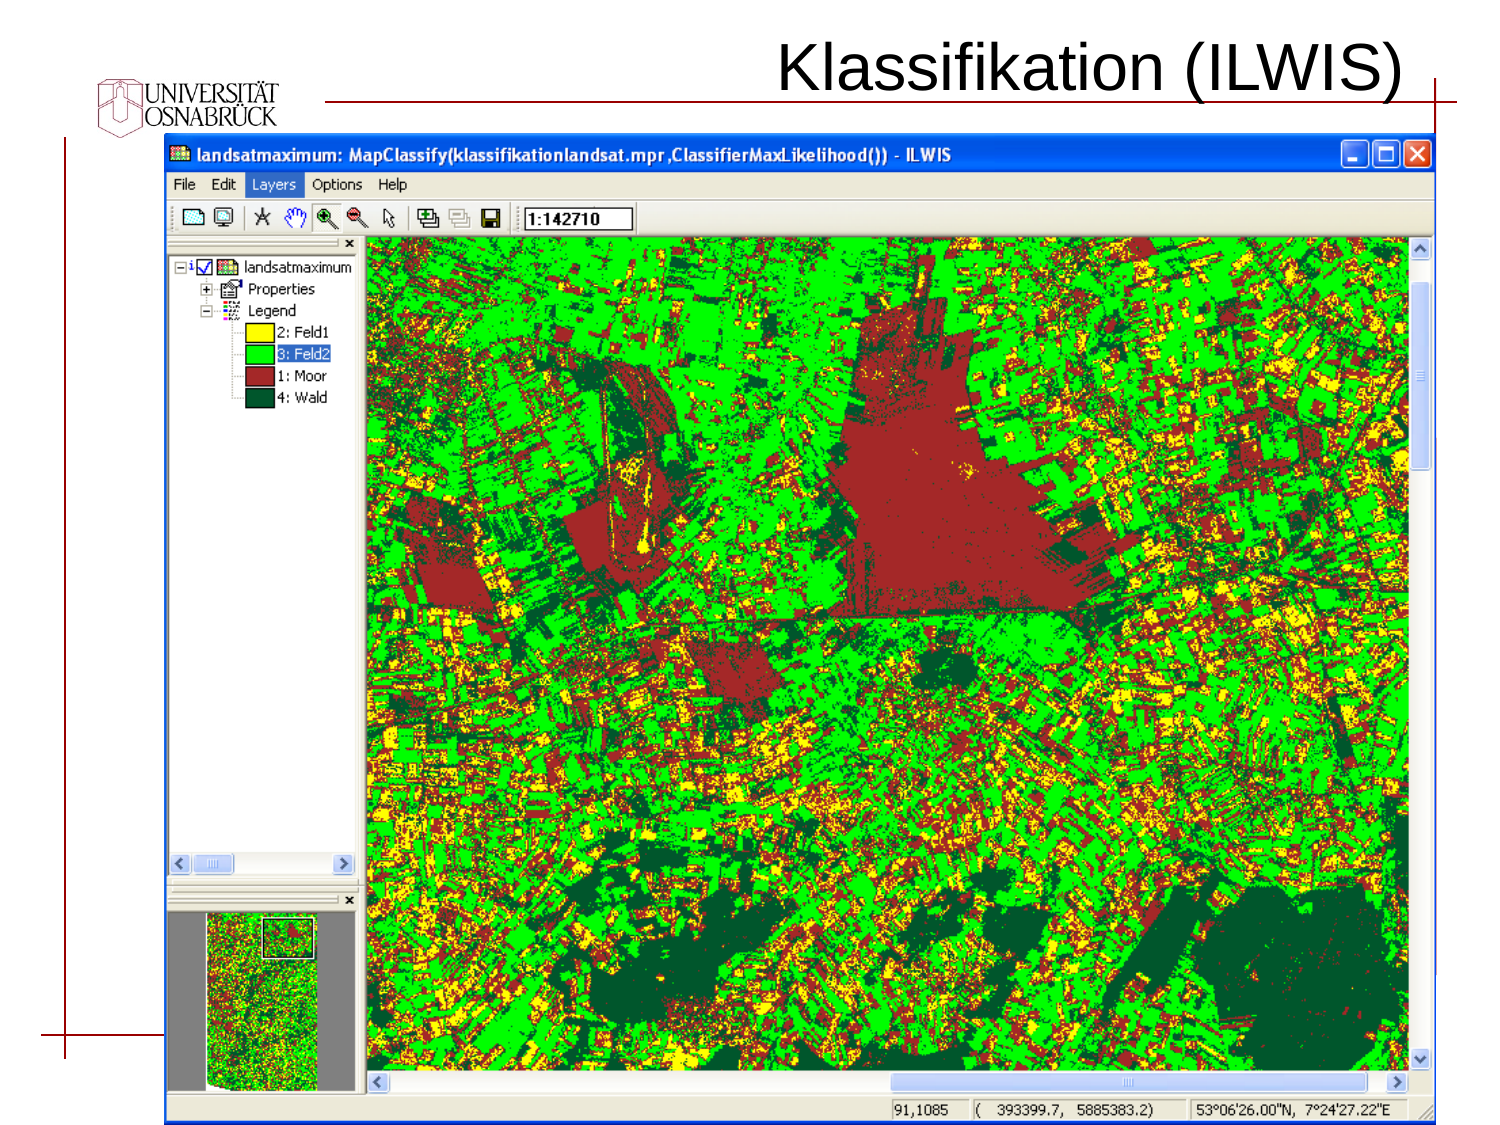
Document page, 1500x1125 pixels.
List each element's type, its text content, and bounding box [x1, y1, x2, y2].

title Klassifikation (ILWIS) [520, 4, 1421, 130]
picture [97, 79, 1436, 1125]
